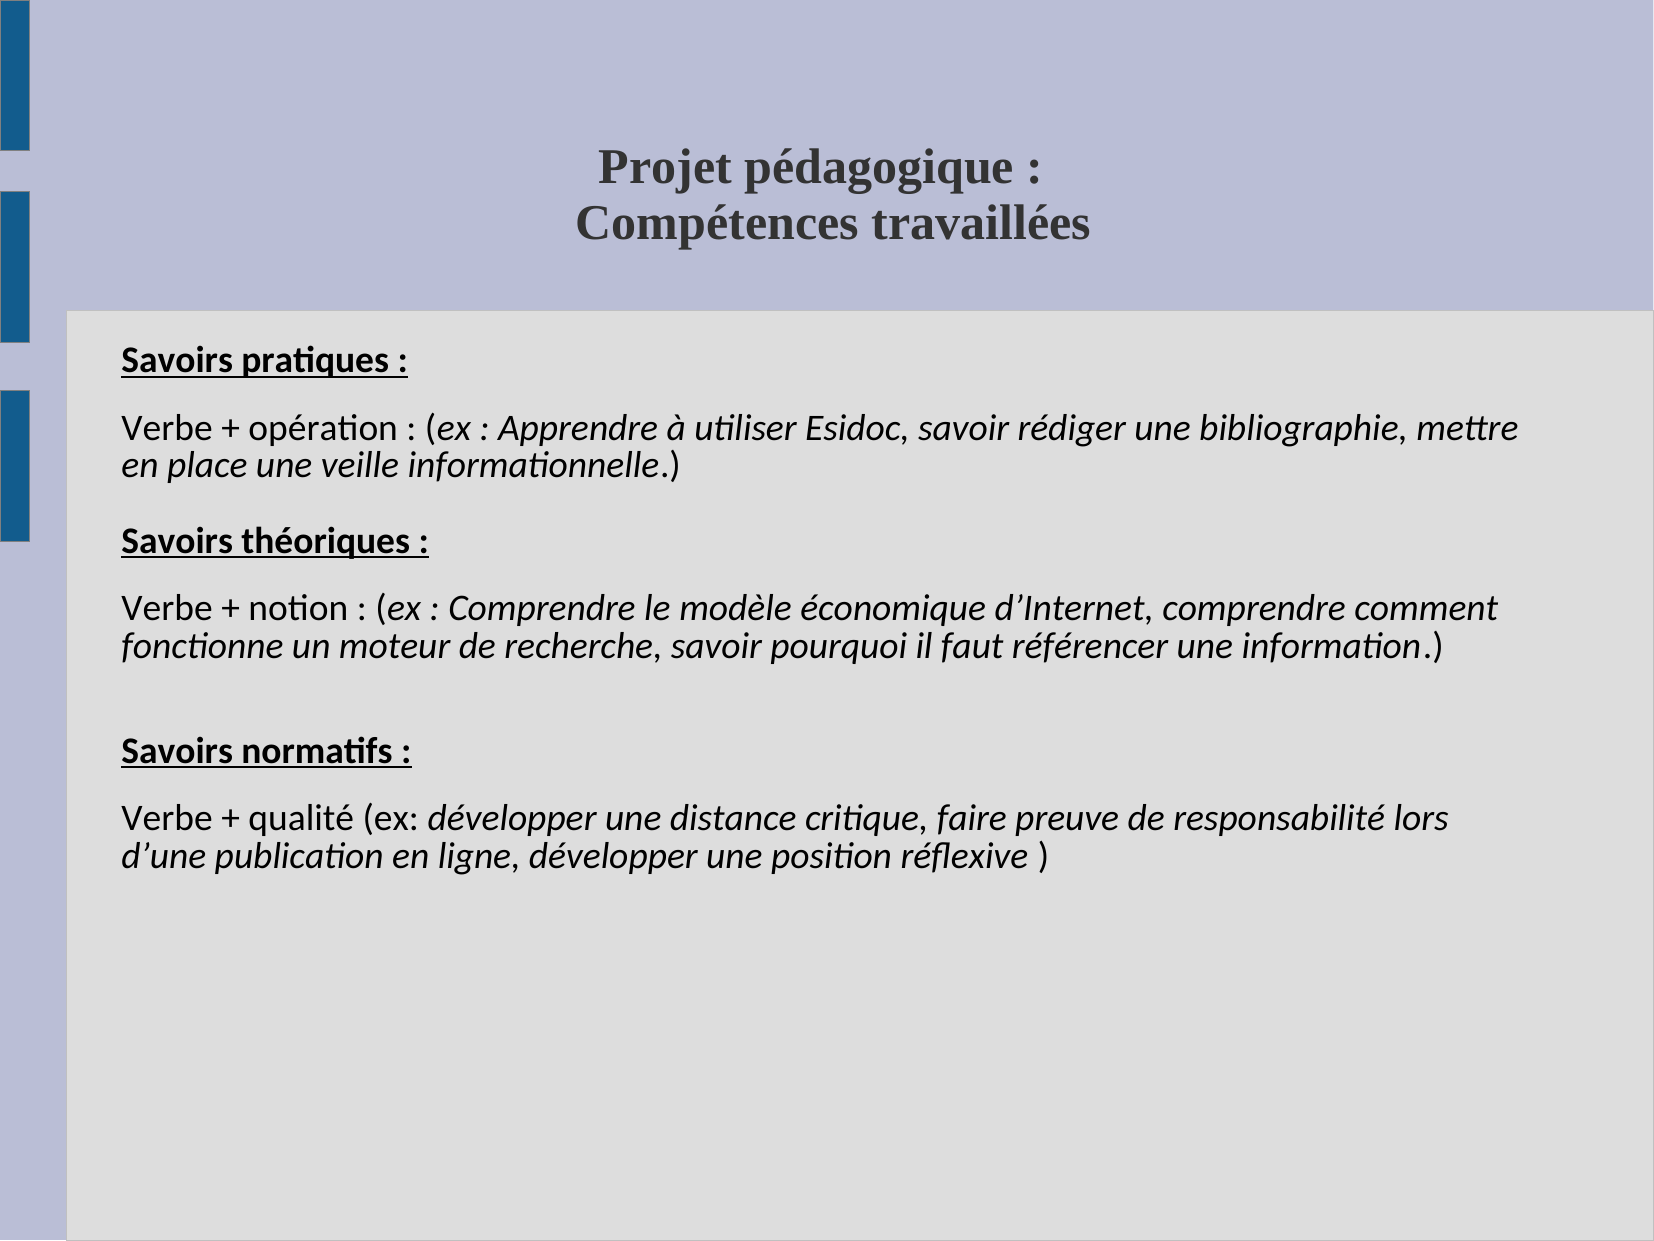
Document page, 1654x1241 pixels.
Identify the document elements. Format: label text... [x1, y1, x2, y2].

list Savoirs pratiques : Verbe + opération : (ex : Apprendre à utiliser Esidoc, savoir rédiger une bibliographie, mettre en place une veille informationnelle.) Savoirs théoriques : Verbe + notion : (ex : Comprendre le modèle économique d’Internet, comprendre comment fonctionne un moteur de recherche, savoir pourquoi il faut référencer une information.) Savoirs normatifs : Verbe + qualité (ex: développer une distance critique, faire preuve de responsabilité lors d’une publication en ligne, développer une position réflexive ) [121, 344, 1534, 1127]
title Projet pédagogique : Compétences travaillées [121, 91, 1534, 299]
